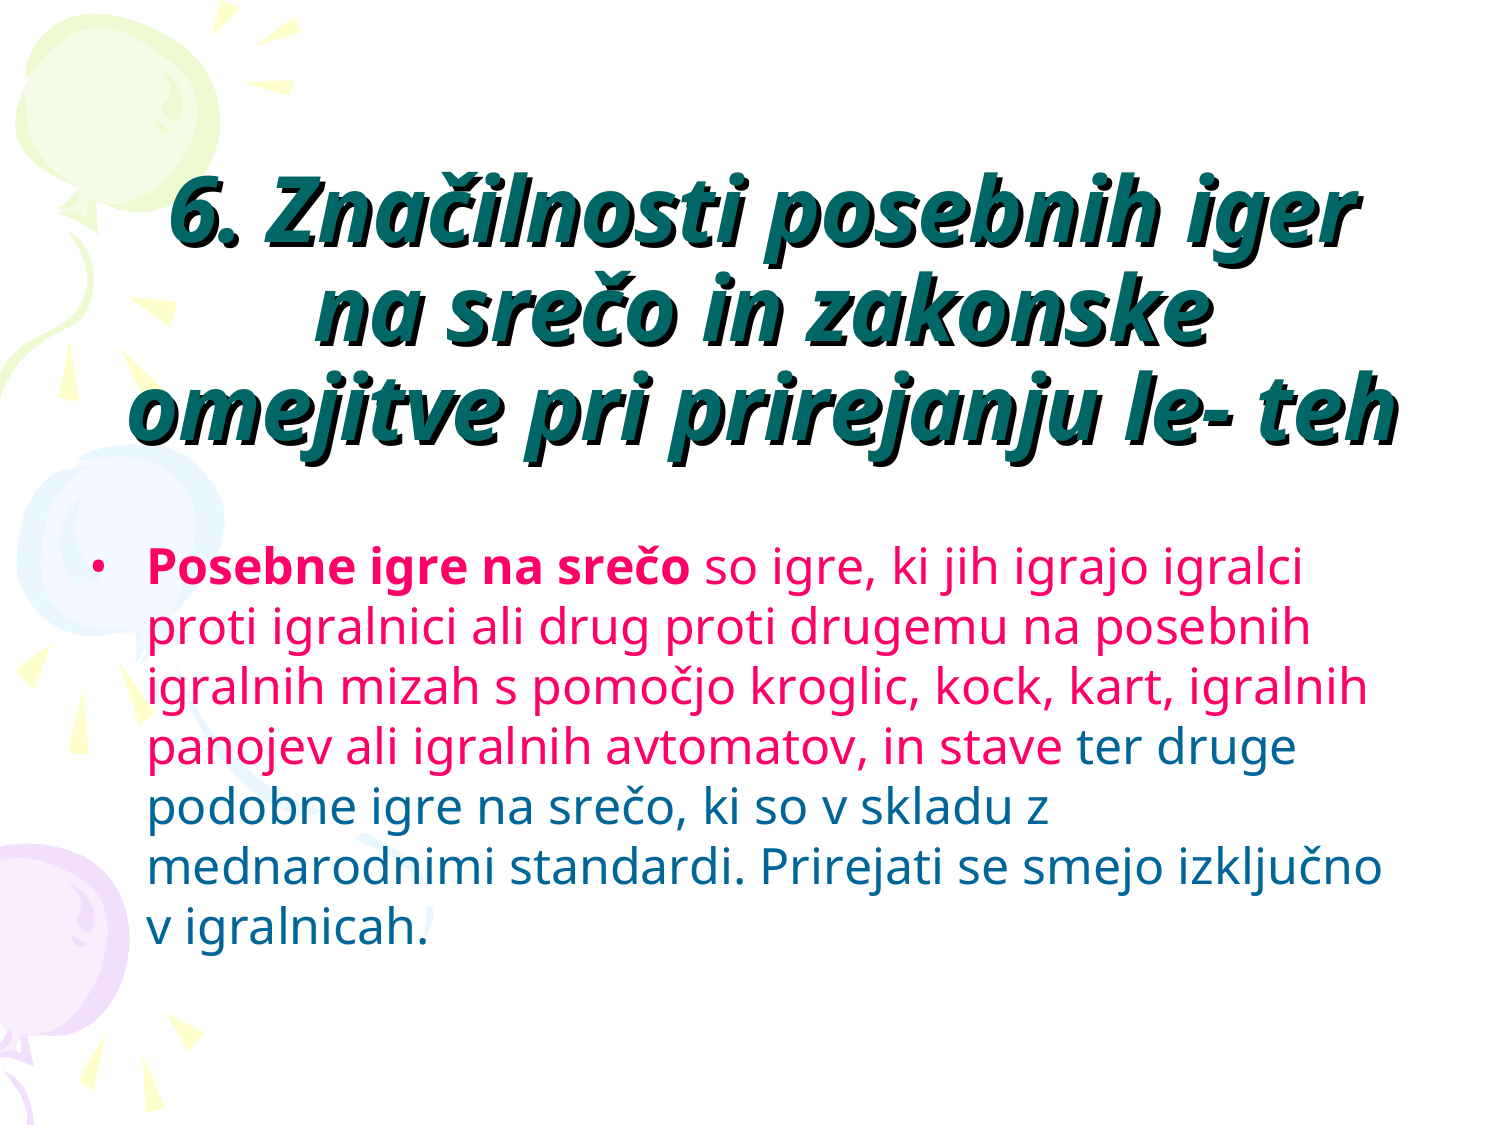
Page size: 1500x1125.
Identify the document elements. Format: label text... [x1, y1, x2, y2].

title 6. Značilnosti posebnih iger na srečo in zakonske omejitve pri prirejanju le- teh [100, 16, 1426, 468]
list Posebne igre na srečo so igre, ki jih igrajo igralci proti igralnici ali drug proti drugemu na posebnih igralnih mizah s pomočjo kroglic, kock, kart, igralnih panojev ali igralnih avtomatov, in stave ter druge podobne igre na srečo, ki so v skladu z mednarodnimi standardi. Prirejati se smejo izključno v igralnicah. [75, 527, 1426, 994]
